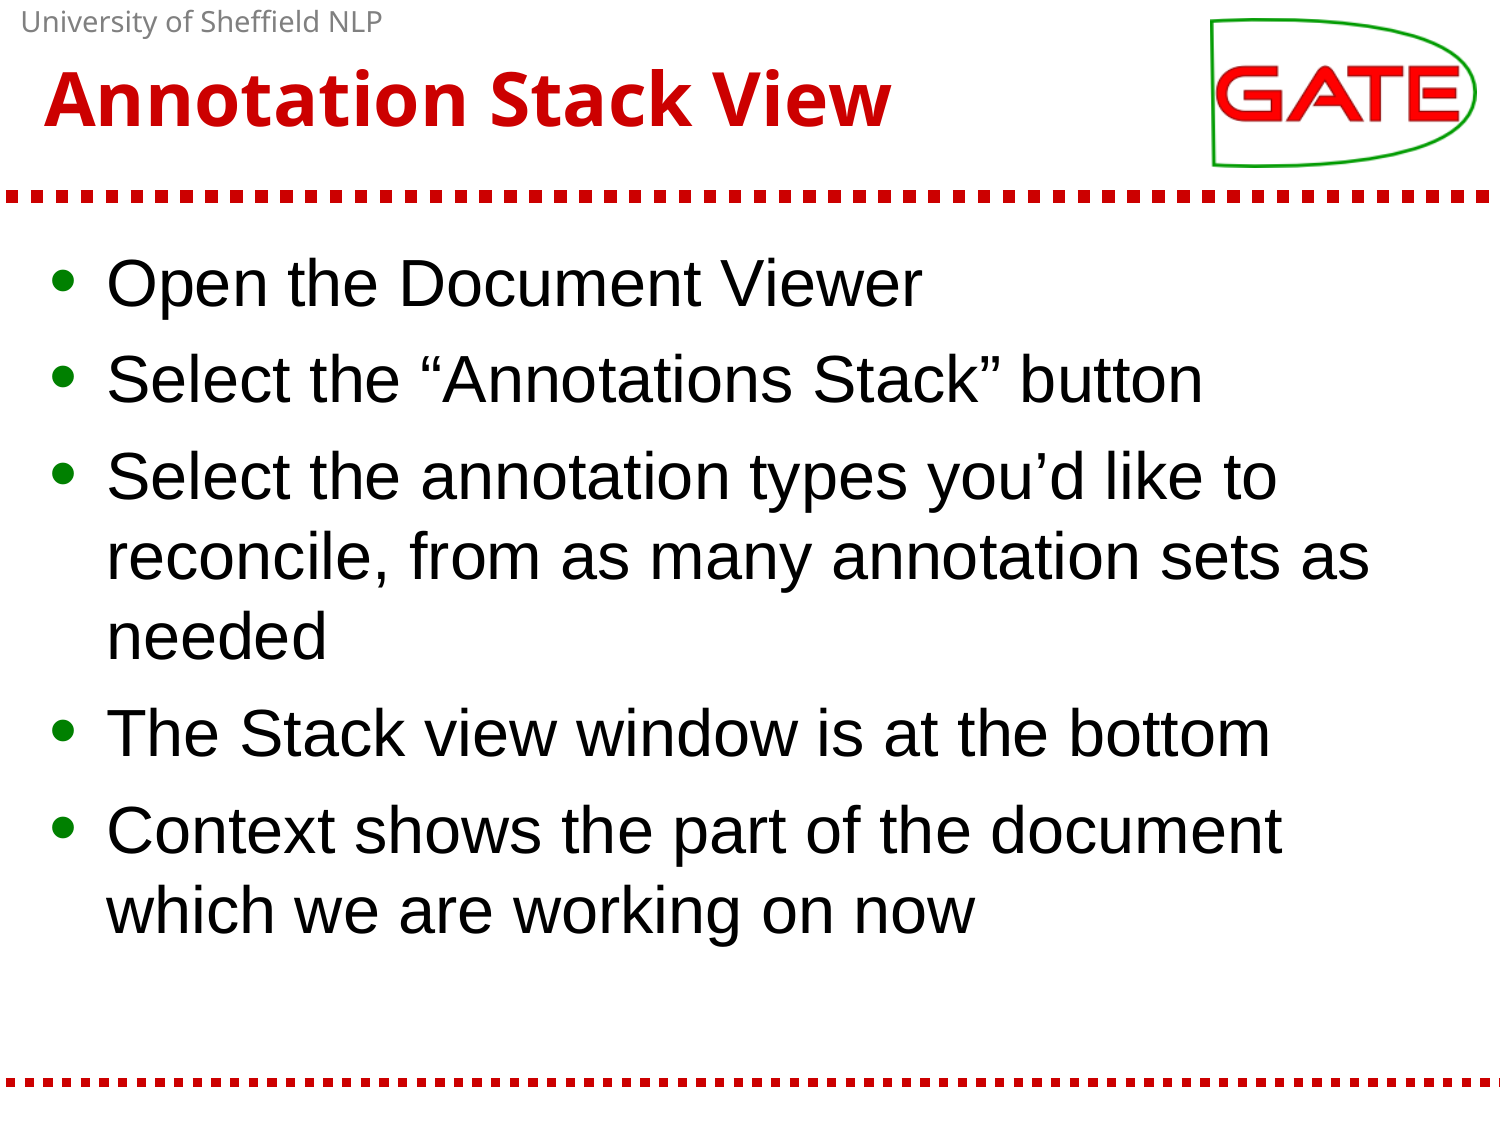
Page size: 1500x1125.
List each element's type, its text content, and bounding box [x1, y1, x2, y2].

picture [1210, 18, 1477, 168]
title Annotation Stack View [29, 42, 1188, 149]
list Open the Document Viewer Select the “Annotations Stack” button Select the annotation types you’d like to reconcile, from as many annotation sets as needed The Stack view window is at the bottom Context shows the part of the document which we are working on now [35, 231, 1465, 1059]
